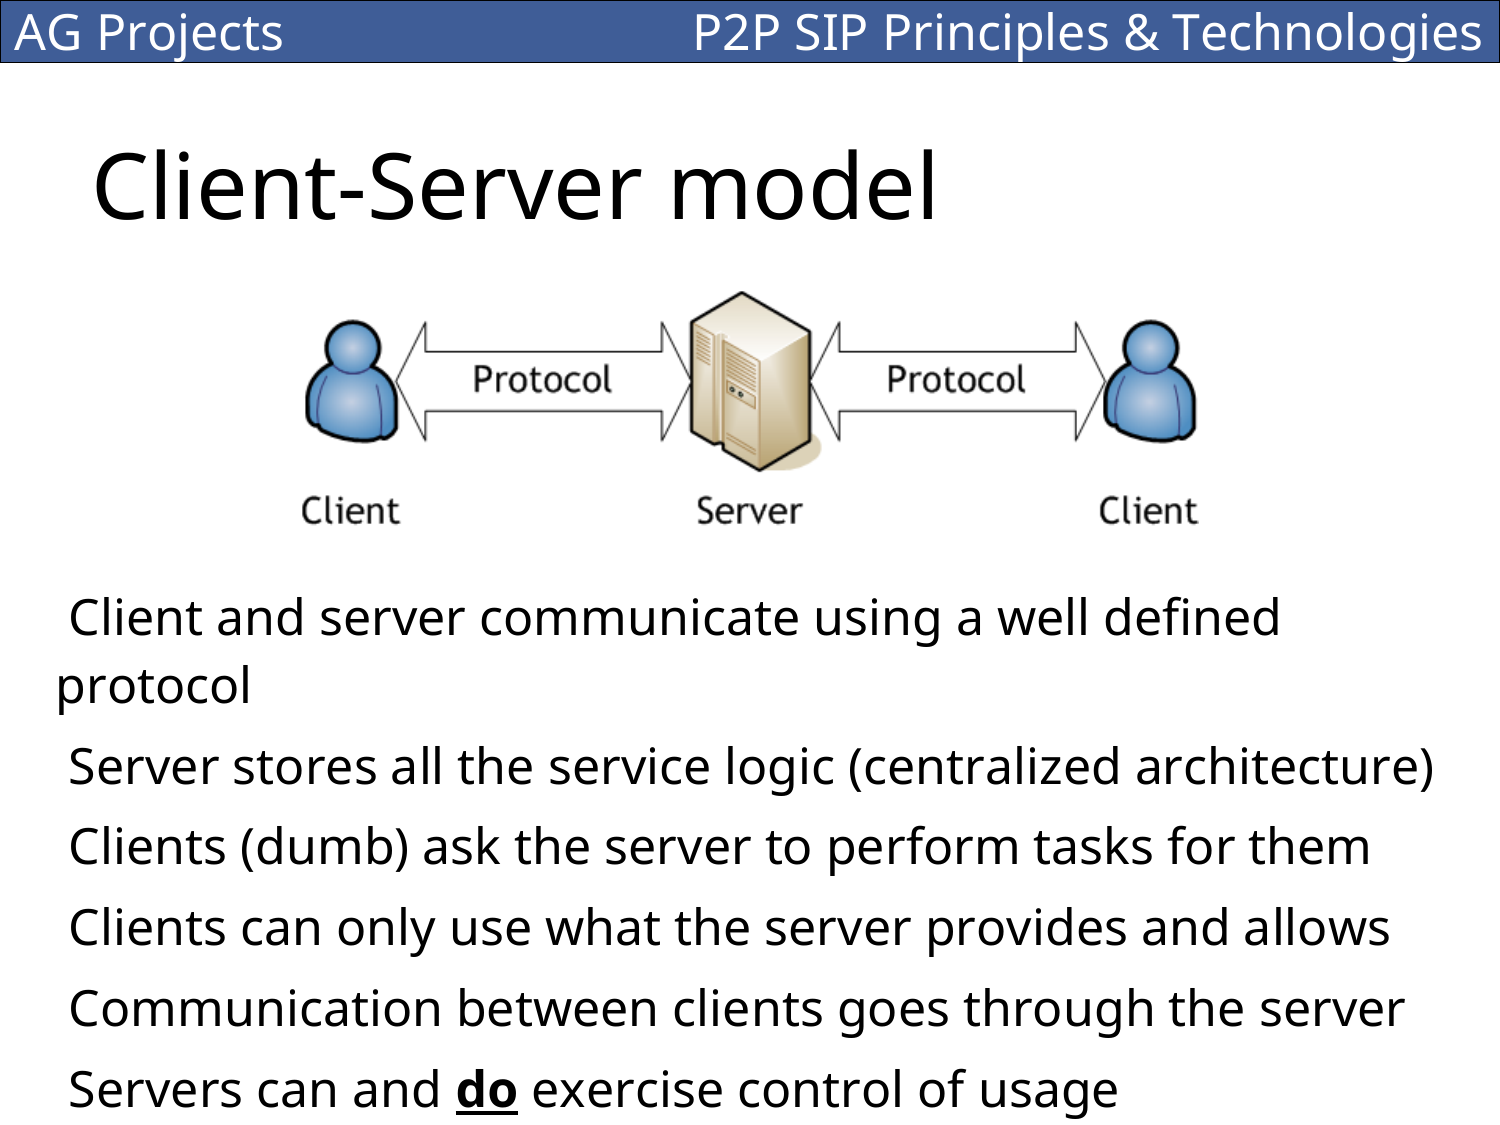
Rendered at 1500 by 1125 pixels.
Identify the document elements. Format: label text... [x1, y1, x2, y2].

picture [301, 290, 1199, 535]
text_box Client-Server model [76, 113, 1010, 244]
text_box Client and server communicate using a well defined protocol Server stores all the service logic (centralized architecture) Clients (dumb) ask the server to perform tasks for them Clients can only use what the server provides and allows Communication between clients goes through the server Servers can and do exercise control of usage This made it a very popular model among businesses [41, 574, 1459, 1125]
